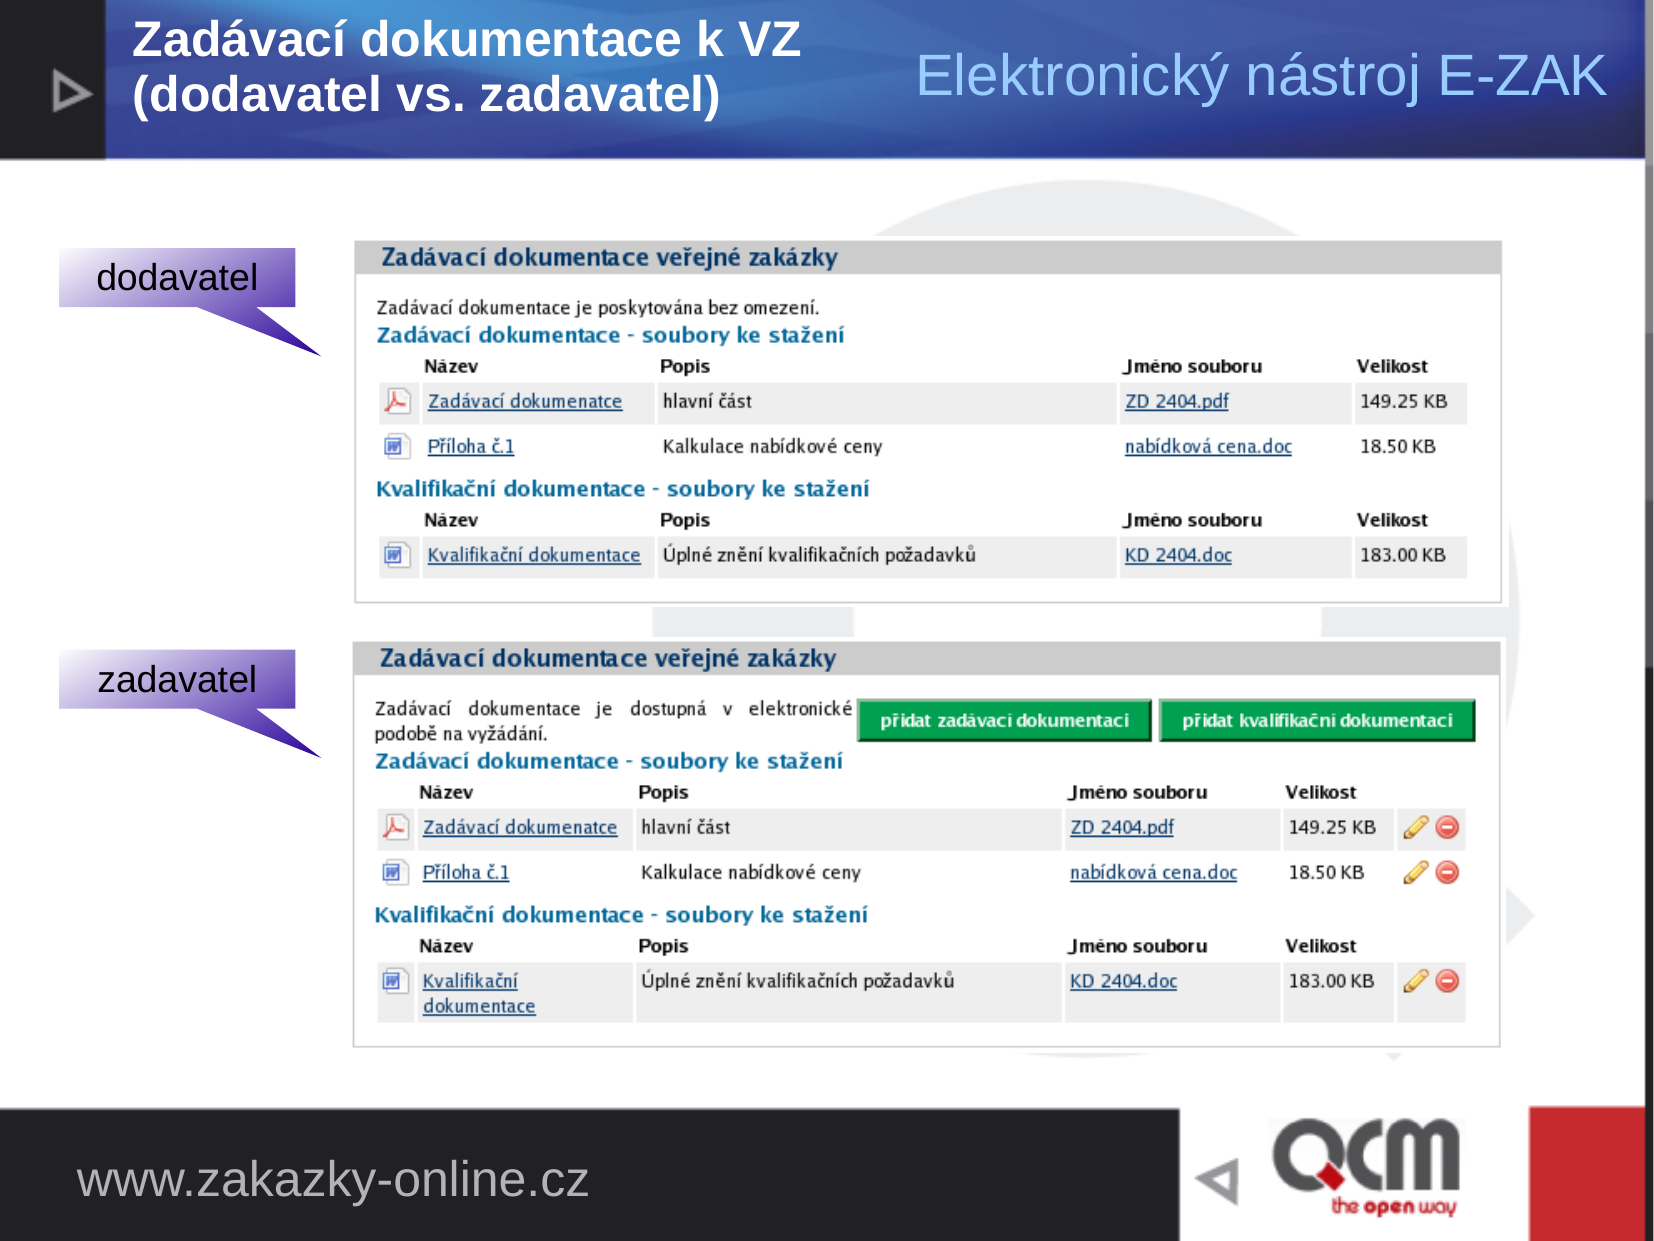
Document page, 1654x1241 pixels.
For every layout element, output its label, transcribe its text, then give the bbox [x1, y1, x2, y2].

picture [0, 0, 1654, 1241]
text_box zadavatel [59, 649, 322, 758]
text_box Zadávací dokumentace k VZ (dodavatel vs. zadavatel) [118, 3, 827, 130]
text_box dodavatel [59, 248, 322, 357]
